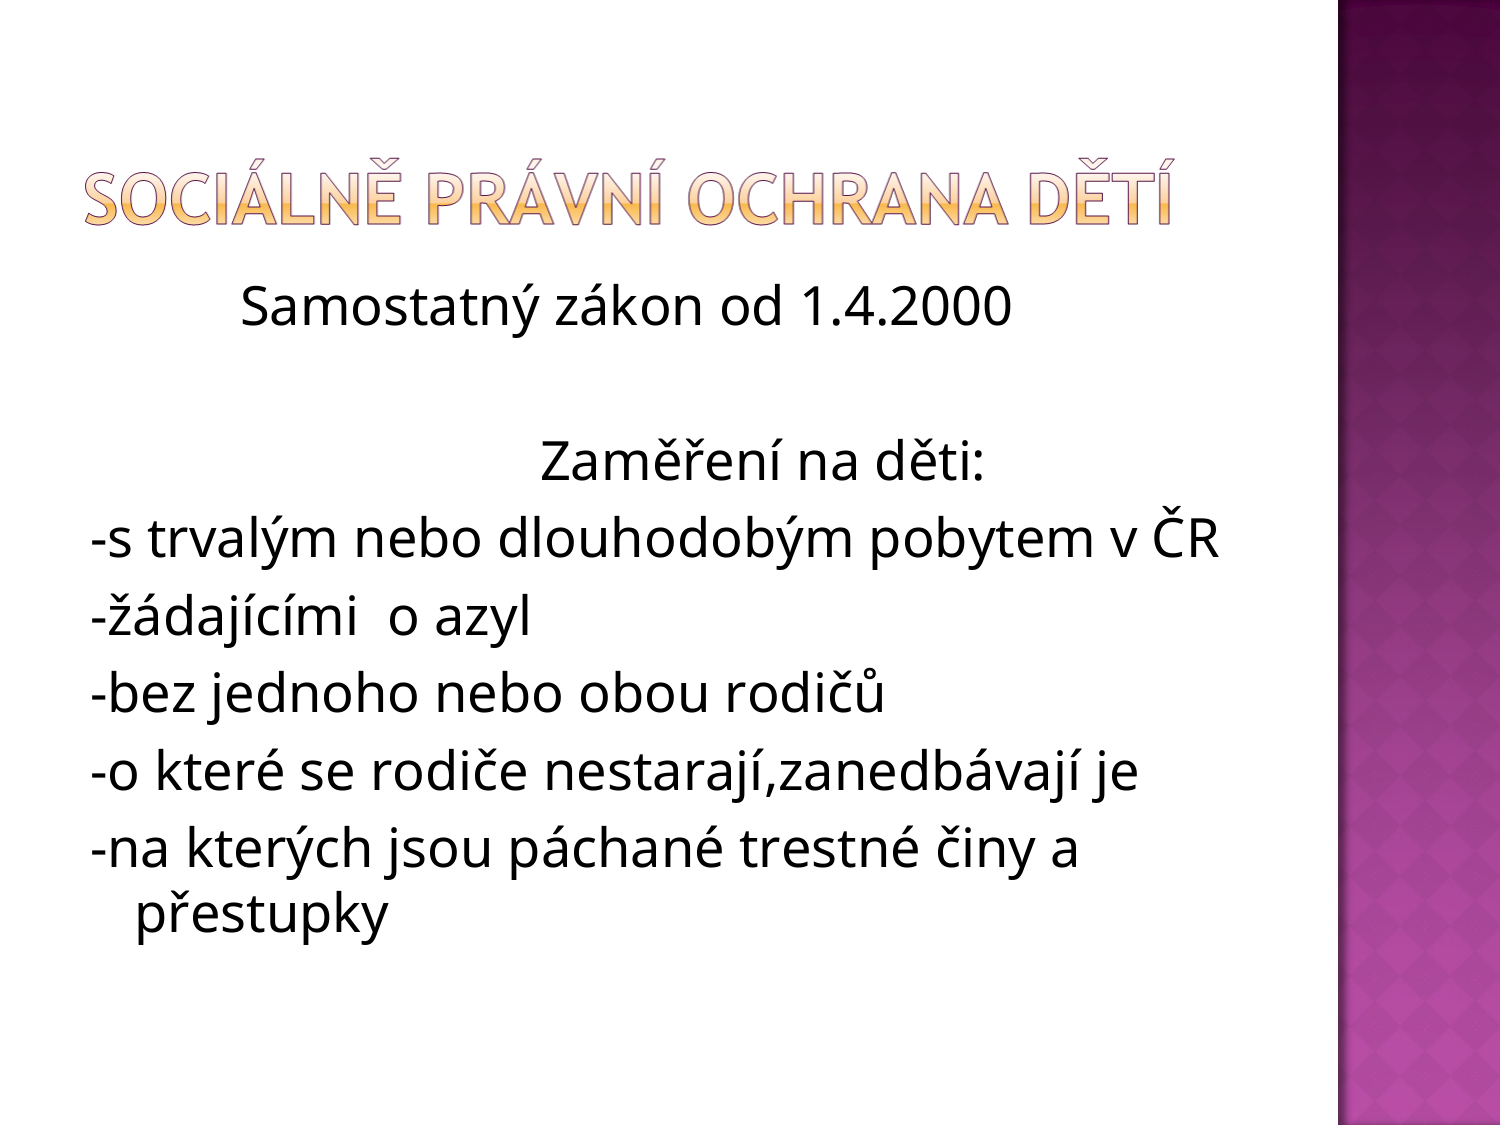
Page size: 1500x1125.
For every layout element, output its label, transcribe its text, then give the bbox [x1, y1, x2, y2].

picture [1337, 0, 1500, 1125]
text_box [40, 52, 1265, 241]
list Samostatný zákon od 1.4.2000 Zaměření na děti: -s trvalým nebo dlouhodobým pobytem v ČR -žádajícími o azyl -bez jednoho nebo obou rodičů -o které se rodiče nestarají,zanedbávají je -na kterých jsou páchané trestné činy a přestupky [75, 263, 1263, 1060]
